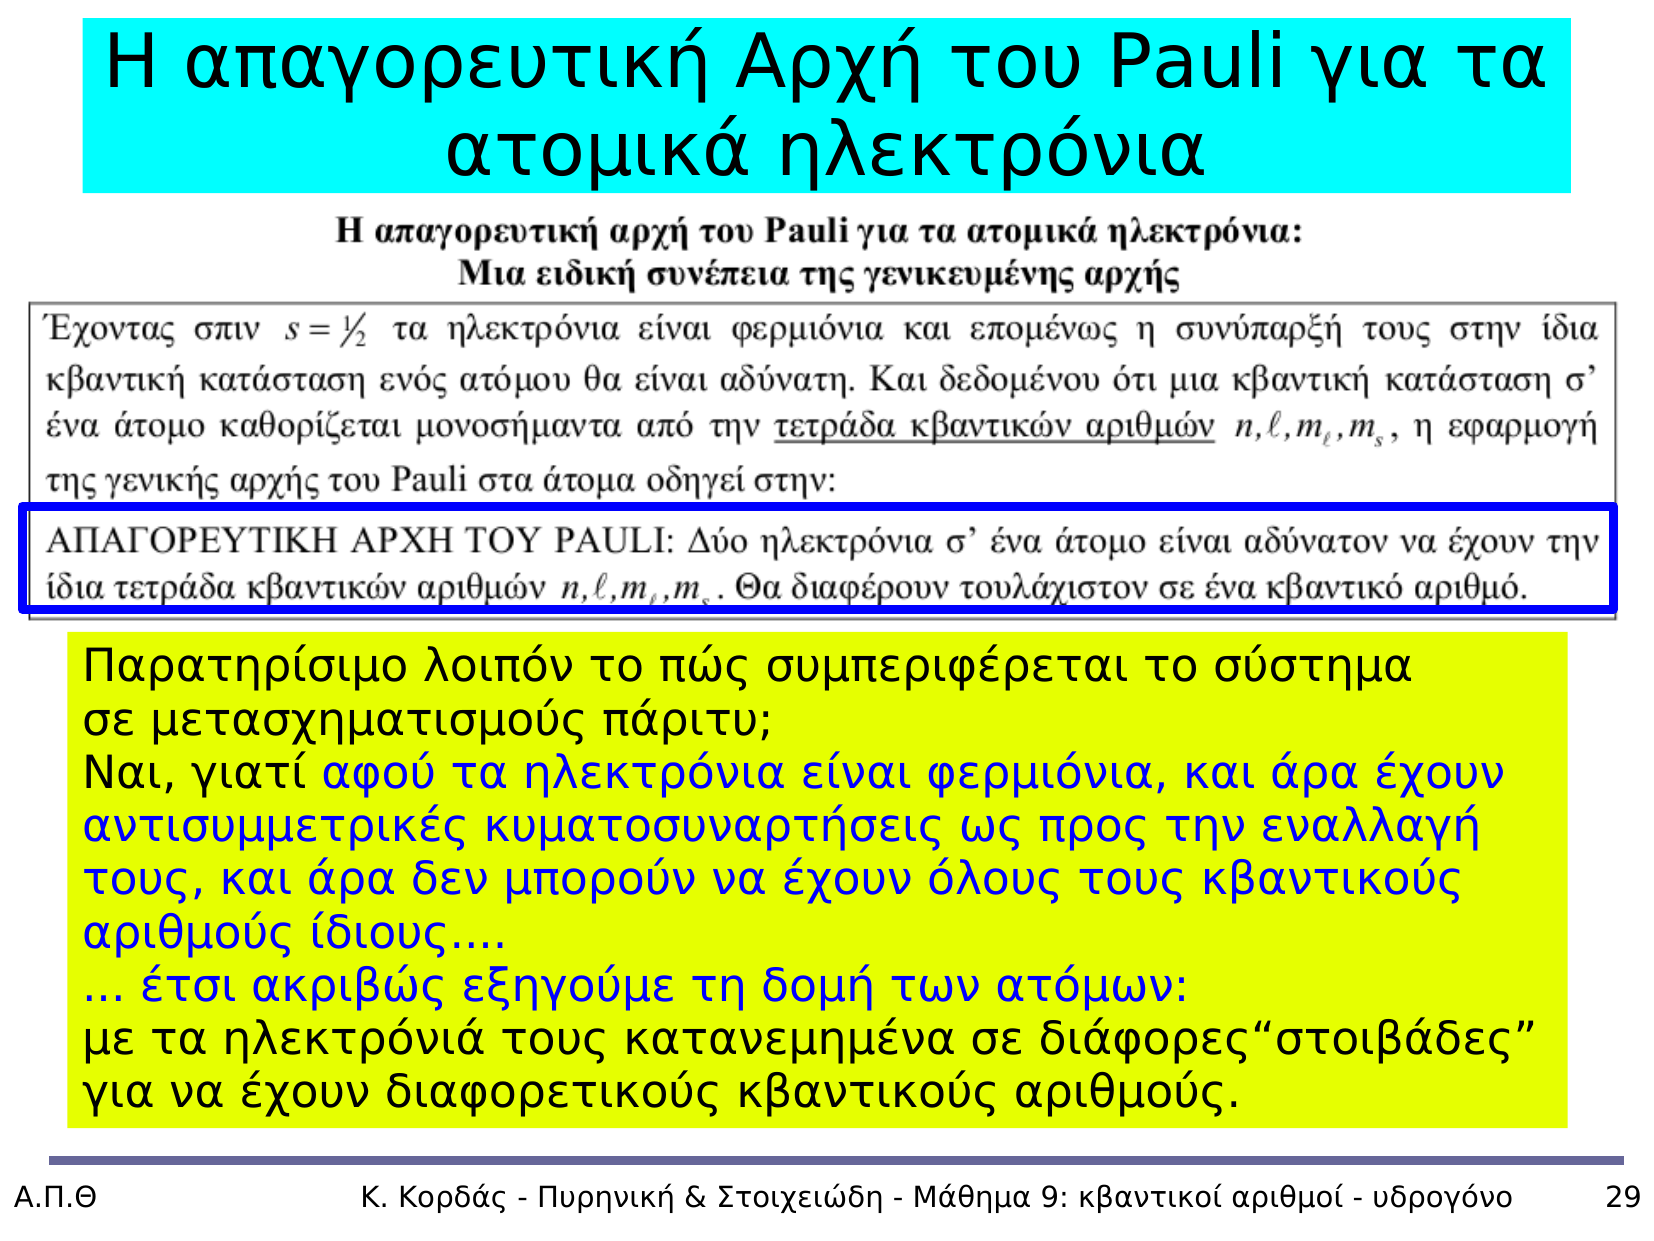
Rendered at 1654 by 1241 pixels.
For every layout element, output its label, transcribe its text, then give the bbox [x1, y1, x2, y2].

picture [17, 210, 1625, 631]
text_box Παρατηρίσιμο λοιπόν το πώς συμπεριφέρεται το σύστημα σε μετασχηματισμούς πάριτυ; Ναι, γιατί αφού τα ηλεκτρόνια είναι φερμιόνια, και άρα έχουν αντισυμμετρικές κυματοσυναρτήσεις ως προς την εναλλαγή τους, και άρα δεν μπορούν να έχουν όλους τους κβαντικούς αριθμούς ίδιους.... ... έτσι ακριβώς εξηγούμε τη δομή των ατόμων: με τα ηλεκτρόνιά τους κατανεμημένα σε διάφορες“στοιβάδες” για να έχουν διαφορετικούς κβαντικούς αριθμούς. [67, 631, 1568, 1129]
title Η απαγορευτική Αρχή του Pauli για τα ατομικά ηλεκτρόνια [82, 18, 1571, 194]
